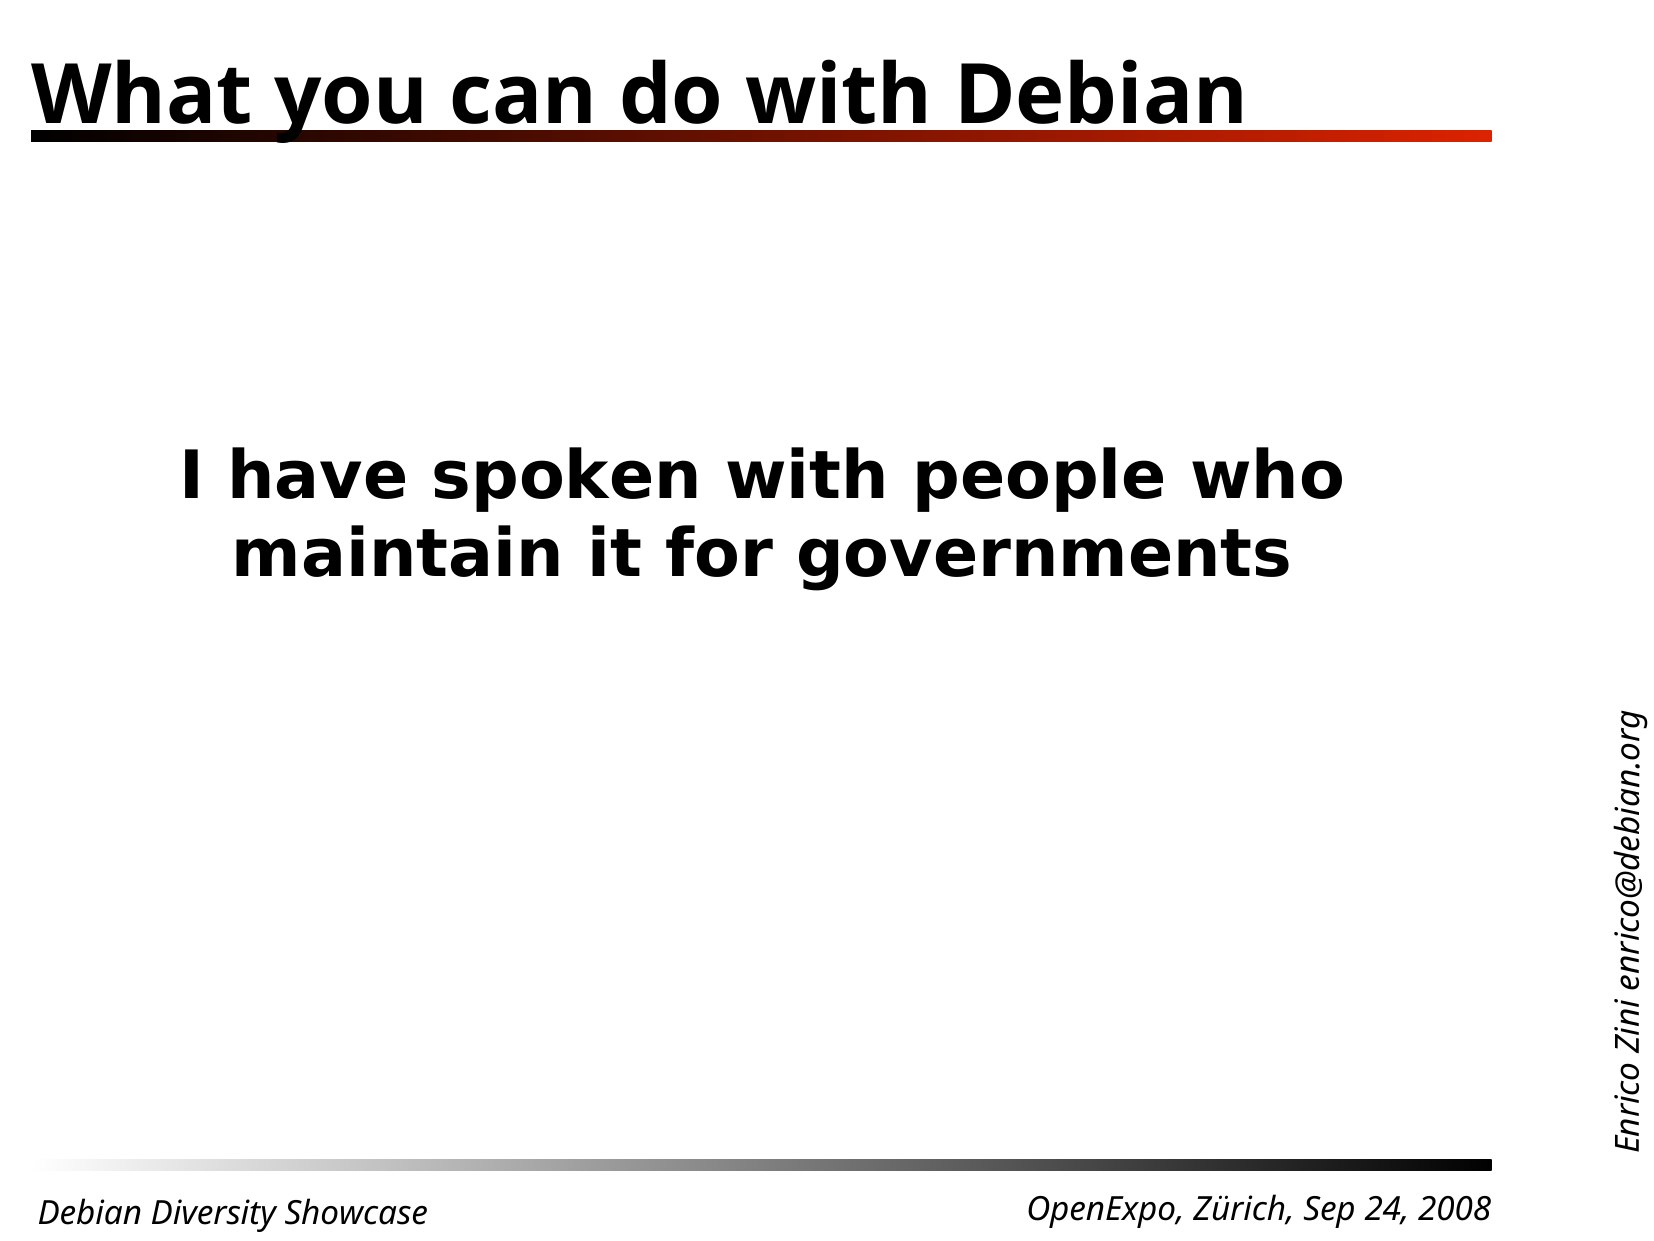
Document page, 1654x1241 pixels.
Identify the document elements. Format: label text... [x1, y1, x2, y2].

text_box I have spoken with people who maintain it for governments [30, 436, 1495, 593]
text_box What you can do with Debian [31, 34, 1438, 168]
